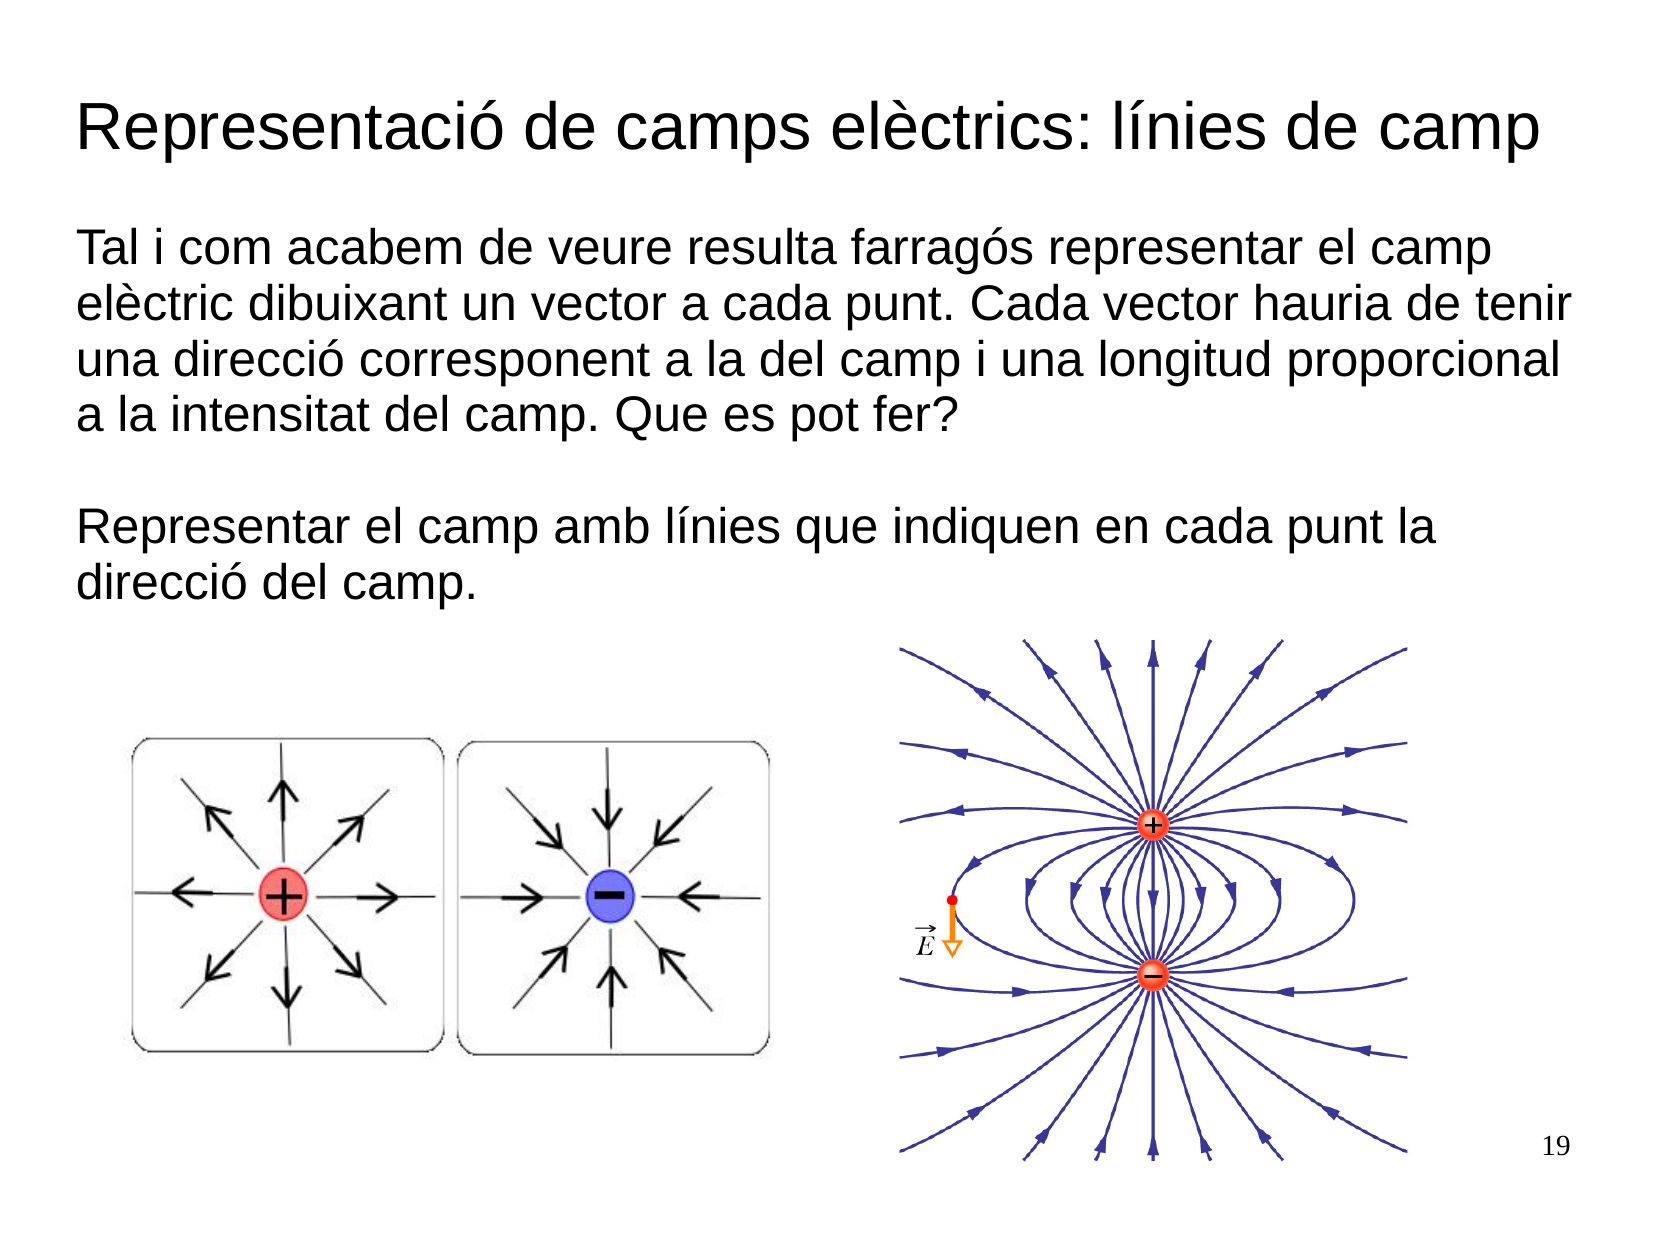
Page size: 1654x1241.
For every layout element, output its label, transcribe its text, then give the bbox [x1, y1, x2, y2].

picture [110, 710, 803, 1073]
picture [820, 638, 1487, 1162]
text_box Representació de camps elèctrics: línies de camp Tal i com acabem de veure resulta farragós representar el camp elèctric dibuixant un vector a cada punt. Cada vector hauria de tenir una direcció corresponent a la del camp i una longitud proporcional a la intensitat del camp. Que es pot fer? Representar el camp amb línies que indiquen en cada punt la direcció del camp. [61, 81, 1595, 1138]
